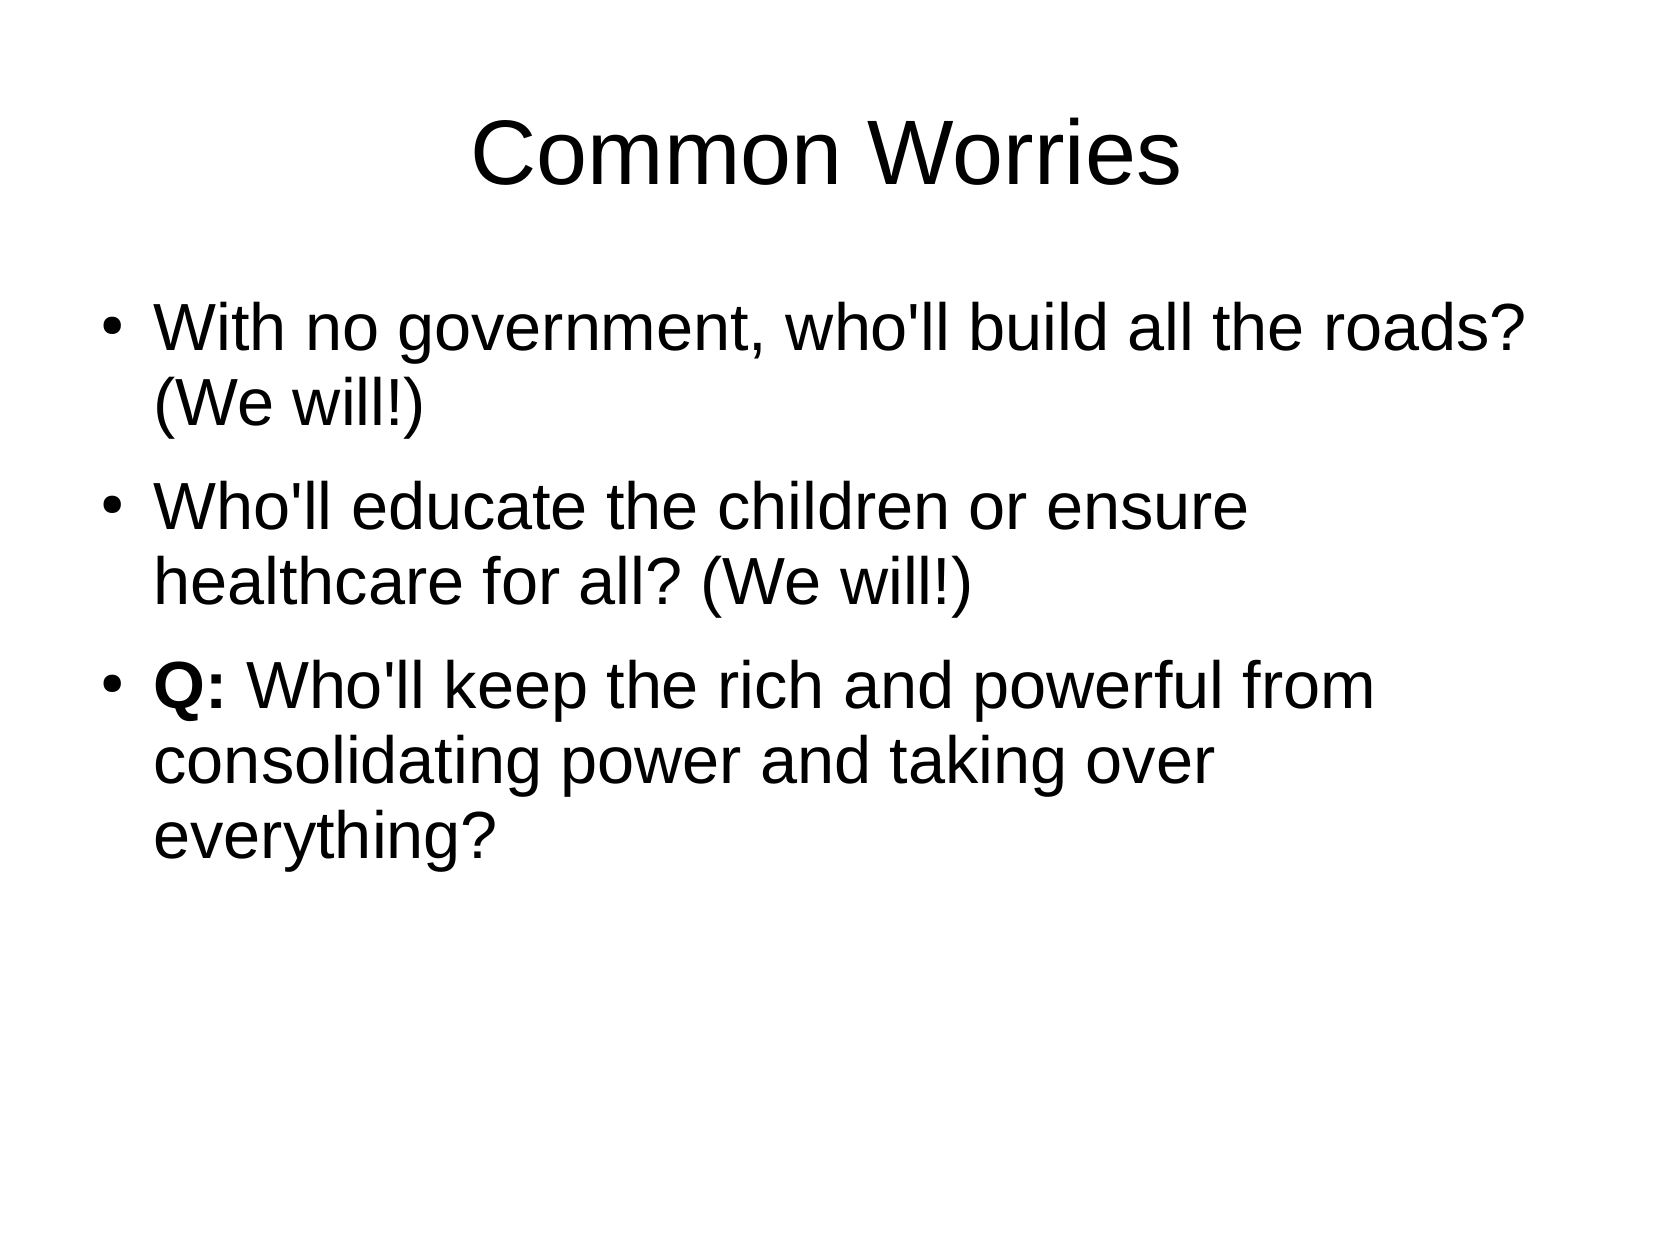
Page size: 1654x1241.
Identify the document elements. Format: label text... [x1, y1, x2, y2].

title Common Worries [82, 56, 1571, 250]
list With no government, who'll build all the roads? (We will!) Who'll educate the children or ensure healthcare for all? (We will!) Q: Who'll keep the rich and powerful from consolidating power and taking over everything? [82, 290, 1571, 1094]
